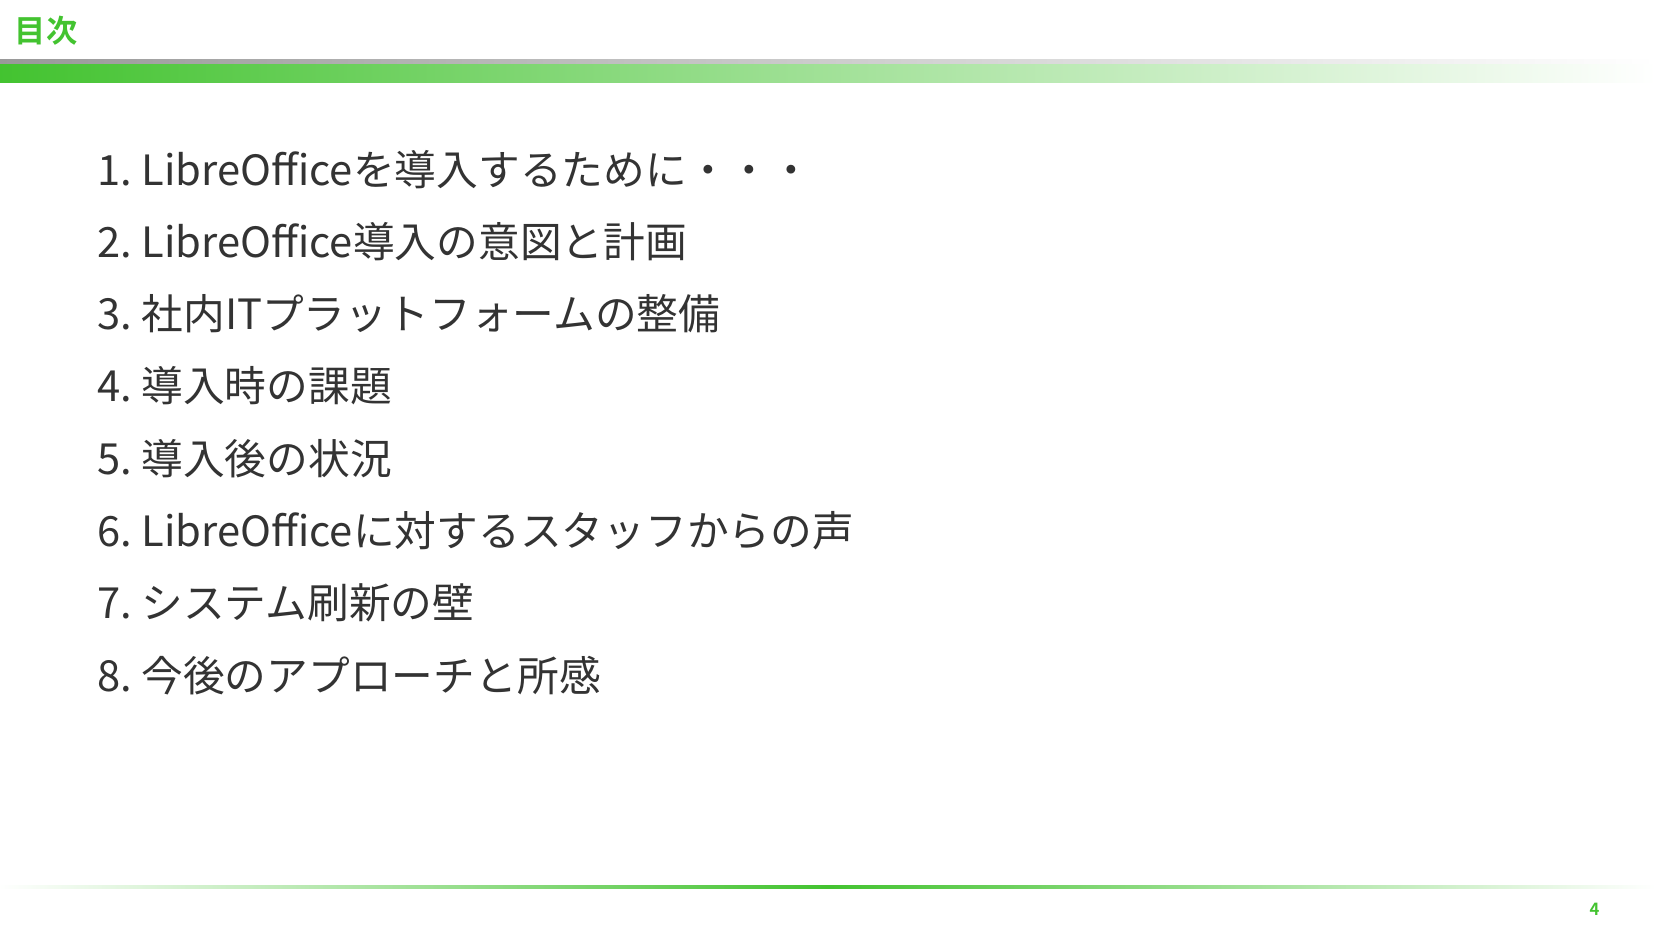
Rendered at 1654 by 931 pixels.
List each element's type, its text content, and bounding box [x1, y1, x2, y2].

text_box 1. LibreOfficeを導入するために・・・ 2. LibreOffice導入の意図と計画 3. 社内ITプラットフォームの整備 4. 導入時の課題 5. 導入後の状況 6. LibreOfficeに対するスタッフからの声 7. システム刷新の壁 8. 今後のアプローチと所感 [82, 129, 1459, 839]
text_box <番号> [1535, 888, 1654, 928]
text_box [0, 885, 1654, 889]
text_box 目次 [0, 0, 1376, 59]
text_box [0, 59, 1654, 83]
